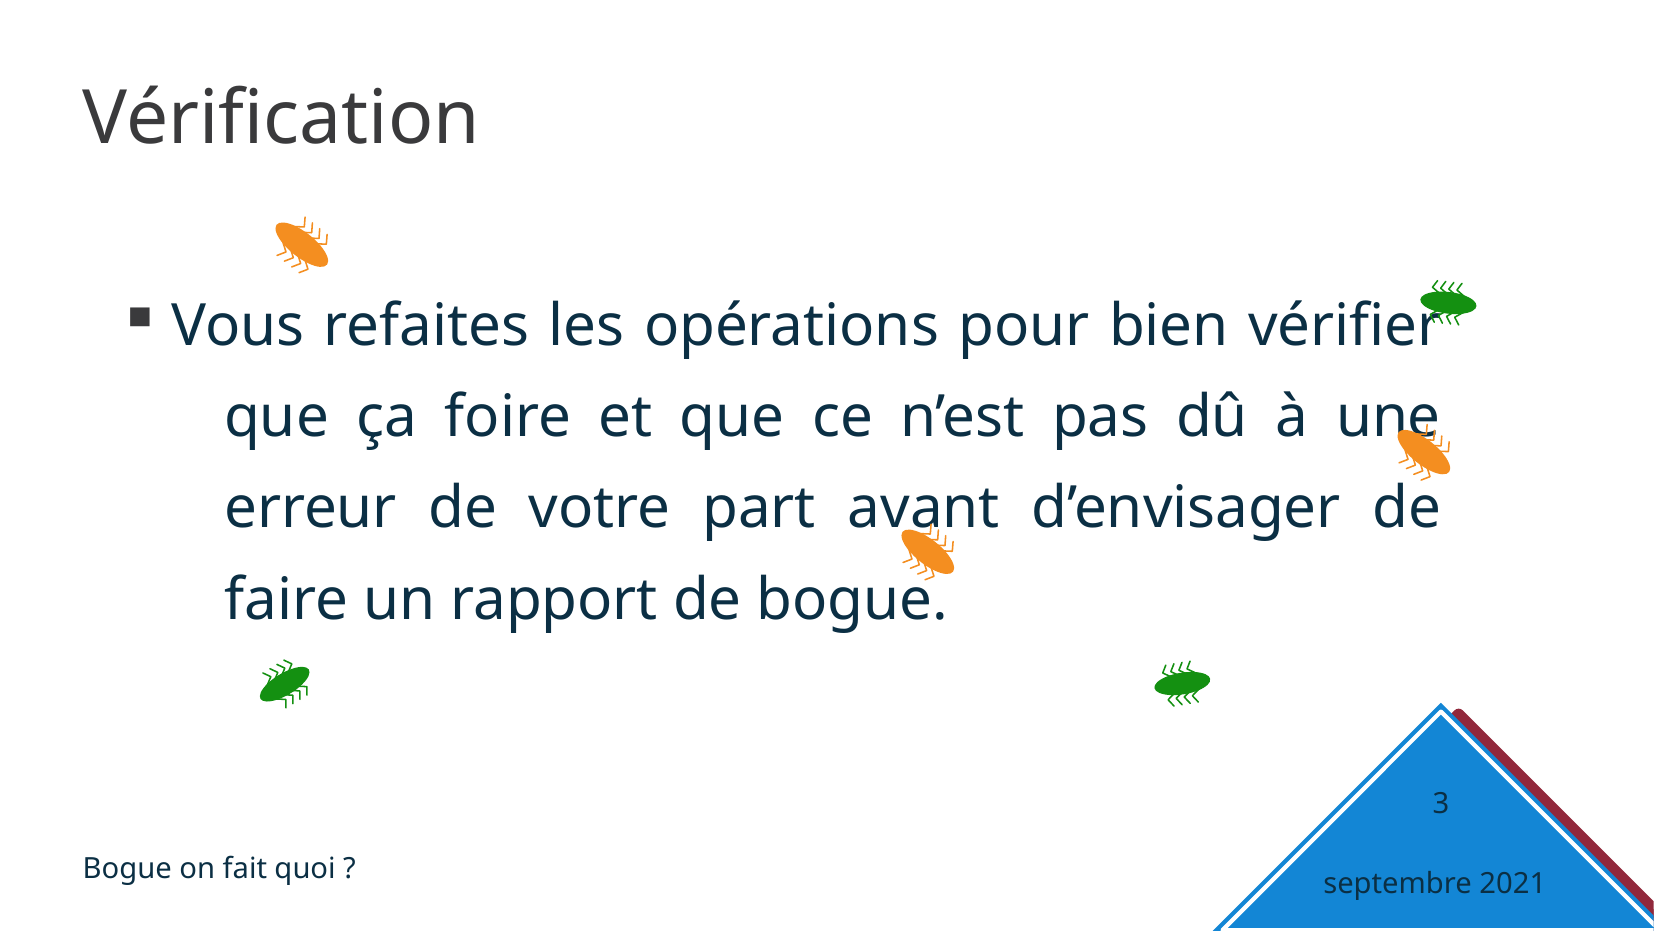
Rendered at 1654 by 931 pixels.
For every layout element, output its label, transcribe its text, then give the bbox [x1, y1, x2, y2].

picture [1413, 268, 1484, 338]
list Vous refaites les opérations pour bien vérifier que ça foire et que ce n’est pas dû à une erreur de votre part avant d’envisager de faire un rapport de bogue. [82, 271, 1441, 792]
picture [259, 659, 310, 709]
picture [887, 513, 969, 591]
picture [1150, 651, 1215, 716]
picture [1383, 413, 1465, 491]
picture [261, 205, 343, 284]
title Vérification [82, 37, 1571, 193]
